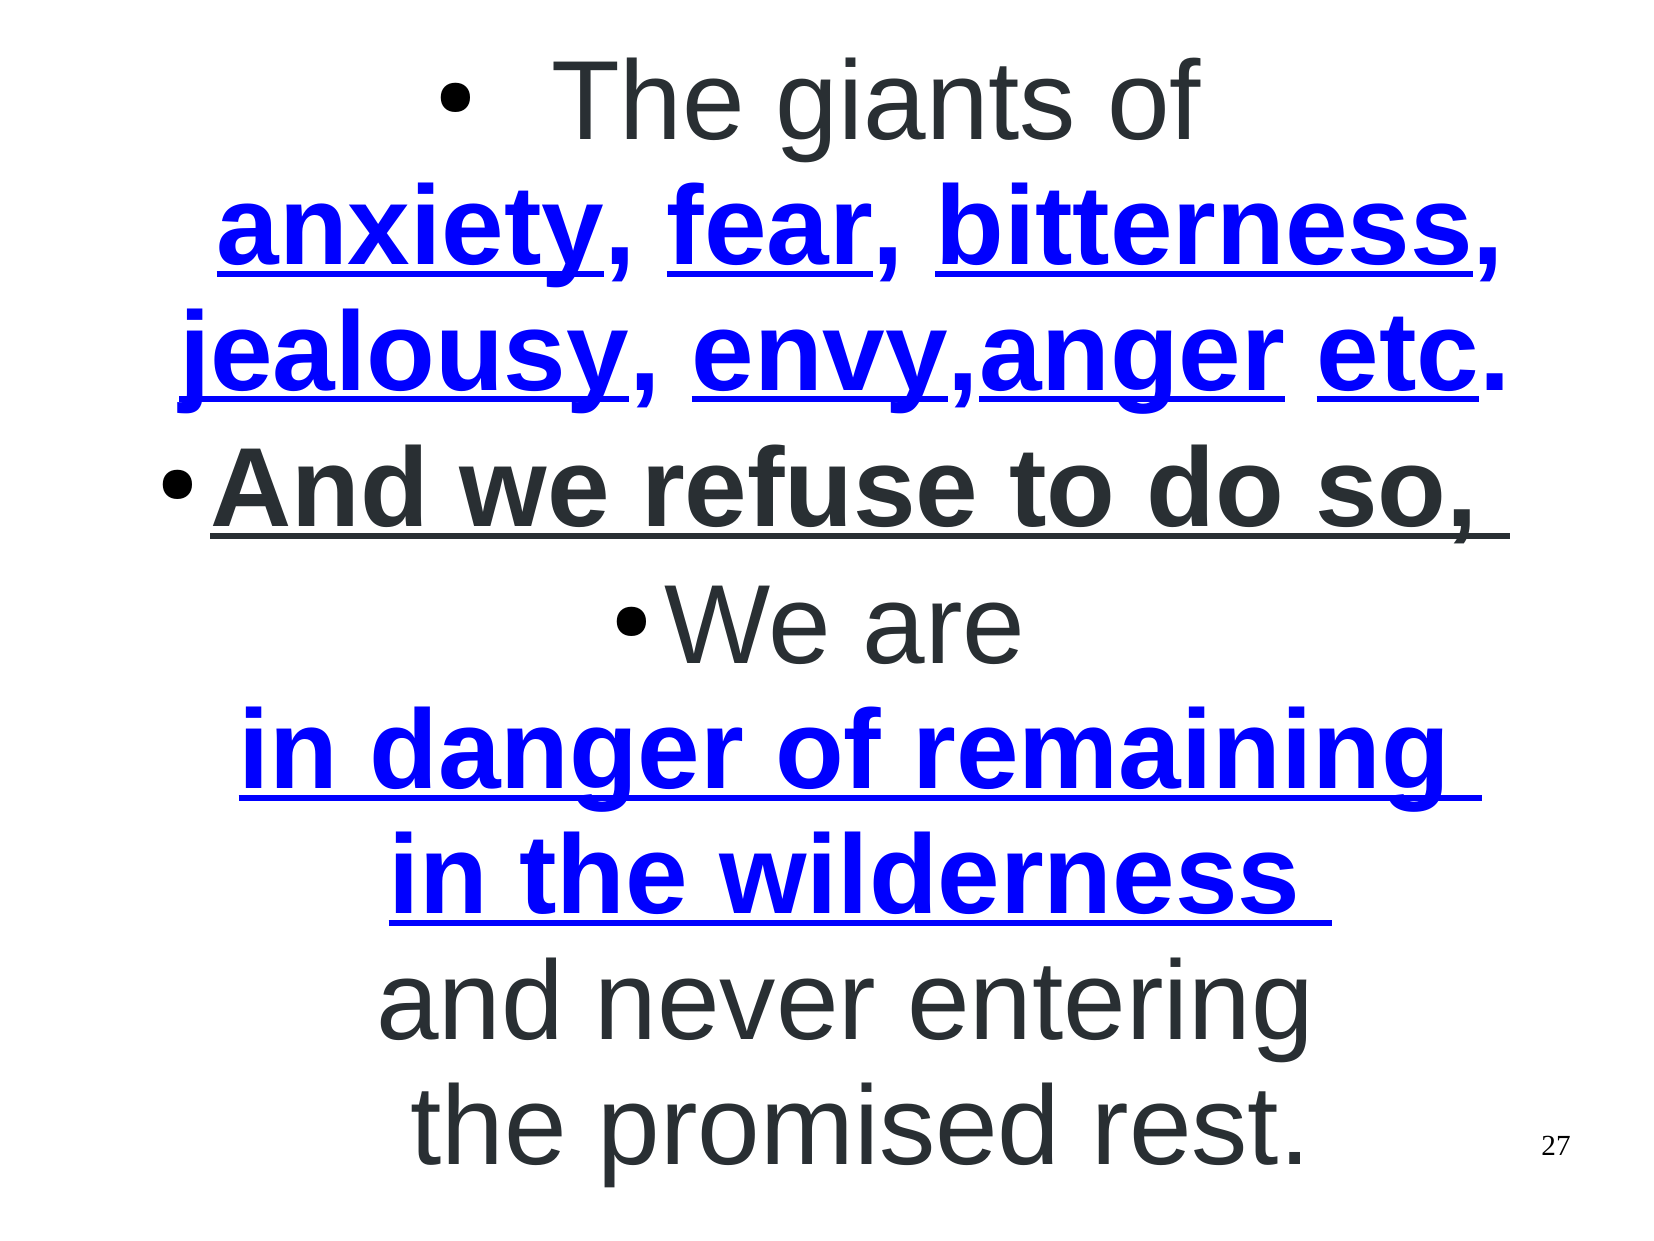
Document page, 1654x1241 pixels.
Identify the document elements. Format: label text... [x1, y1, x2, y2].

list The giants of anxiety, fear, bitterness, jealousy, envy,anger etc. And we refuse to do so, We are in danger of remaining in the wilderness and never entering the promised rest. [37, 37, 1613, 1201]
